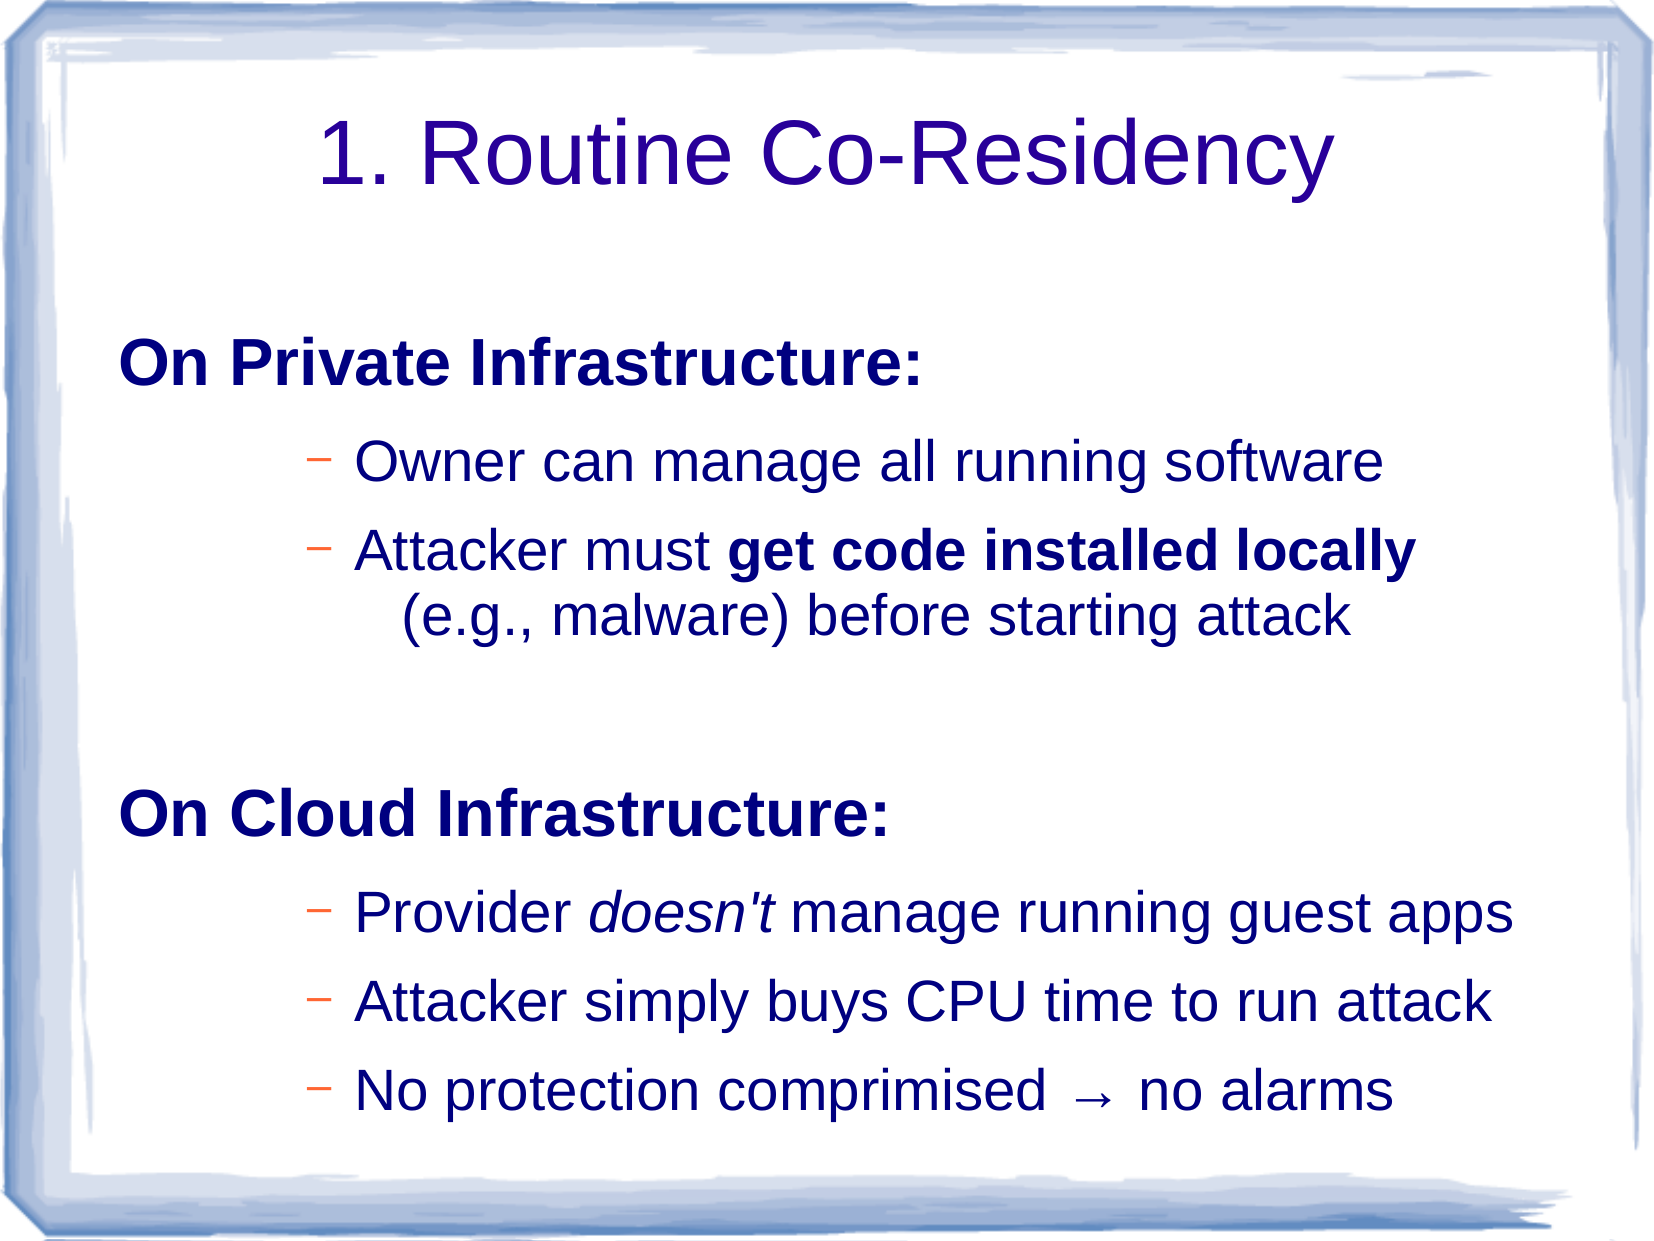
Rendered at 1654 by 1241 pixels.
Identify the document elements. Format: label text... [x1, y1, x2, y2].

list On Private Infrastructure: Owner can manage all running software Attacker must get code installed locally (e.g., malware) before starting attack On Cloud Infrastructure: Provider doesn't manage running guest apps Attacker simply buys CPU time to run attack No protection comprimised → no alarms [118, 324, 1571, 1122]
picture [0, 0, 1654, 1241]
title 1. Routine Co-Residency [82, 56, 1571, 250]
